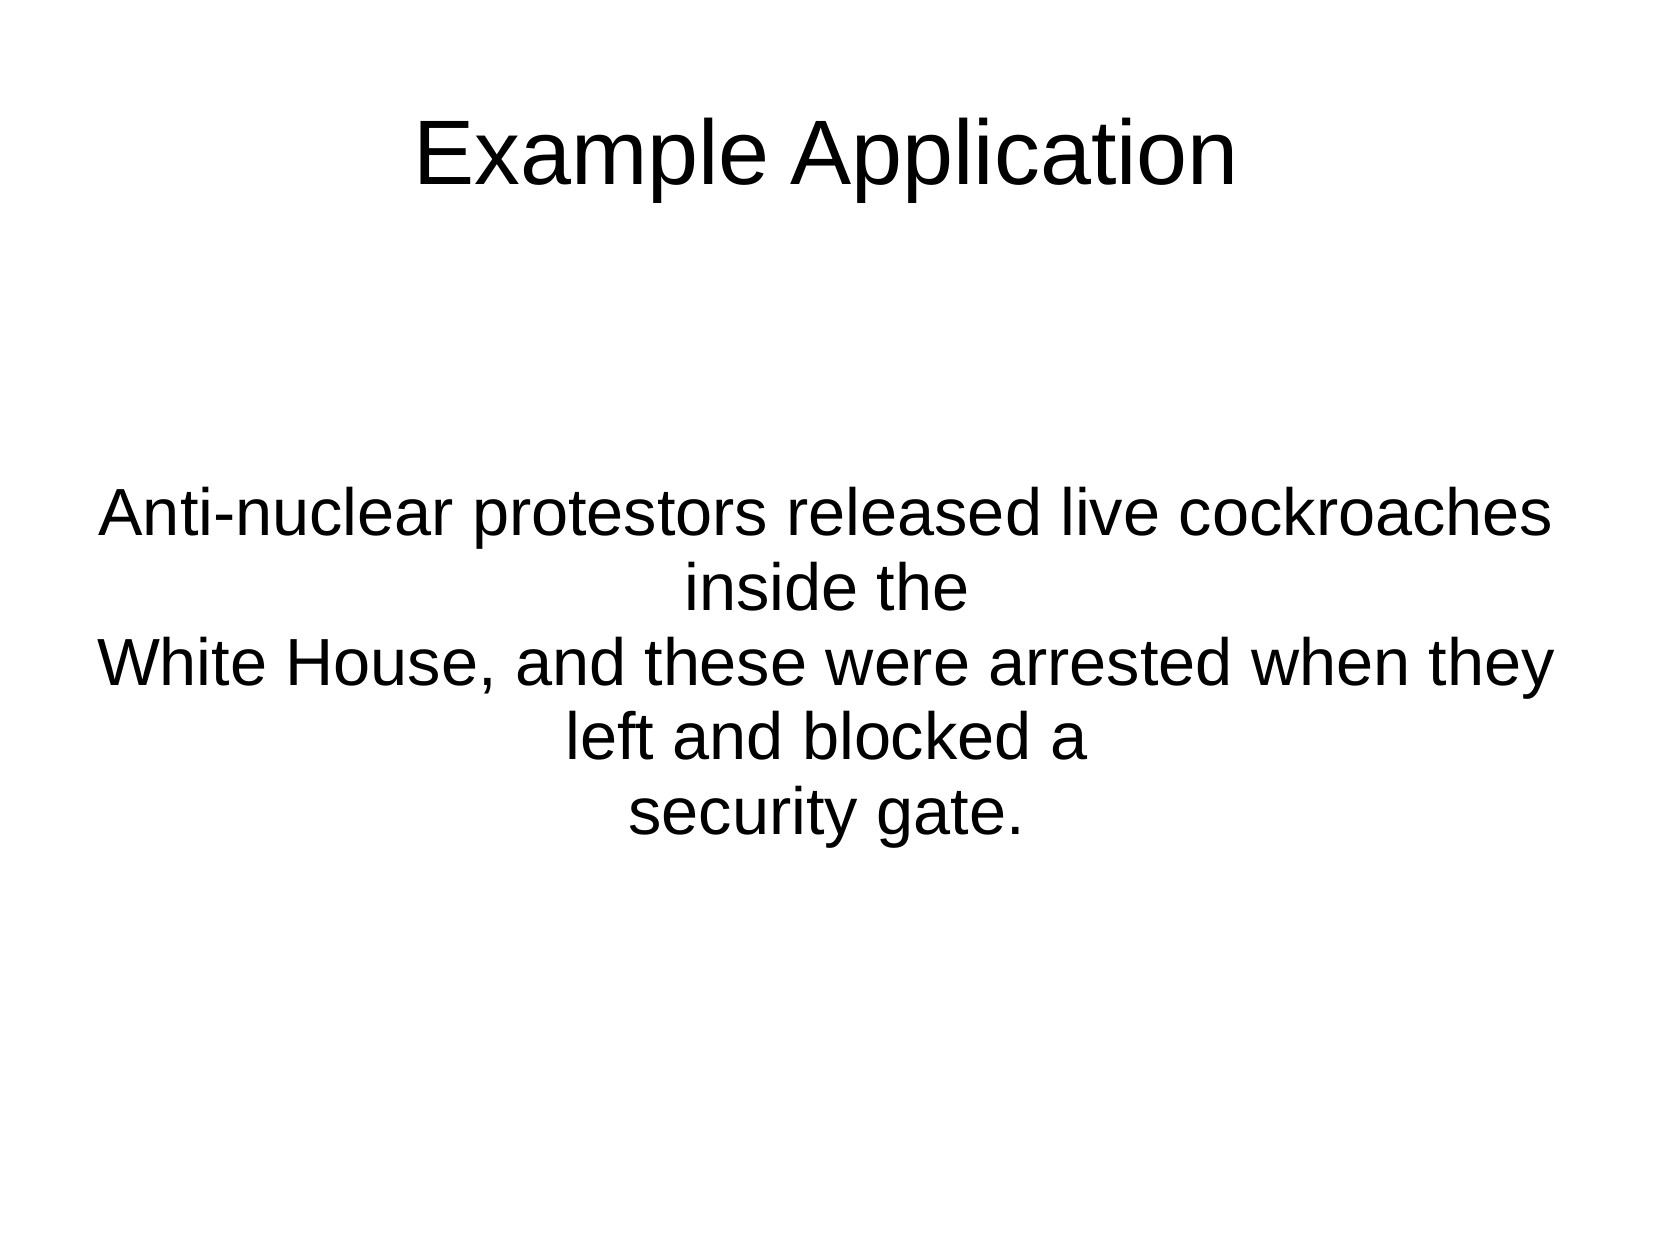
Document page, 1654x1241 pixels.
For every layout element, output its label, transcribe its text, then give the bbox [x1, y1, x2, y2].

title Example Application [82, 49, 1571, 257]
subtitle Anti-nuclear protestors released live cockroaches inside the White House, and these were arrested when they left and blocked a security gate. [82, 290, 1571, 1109]
